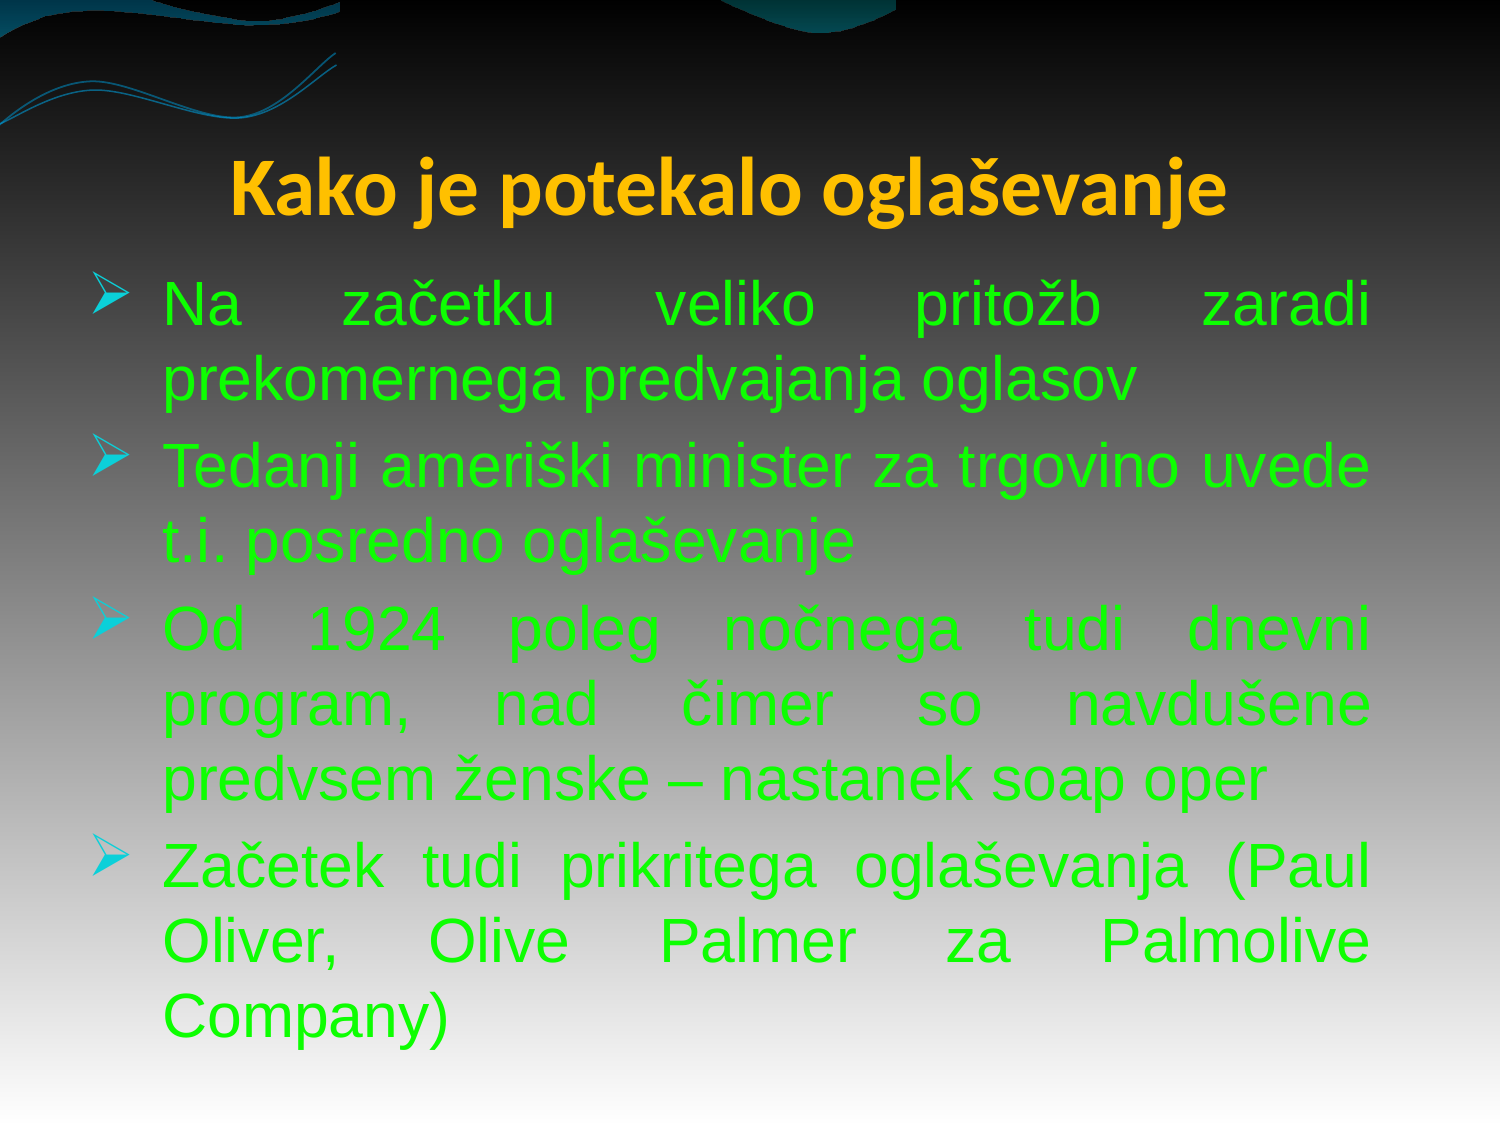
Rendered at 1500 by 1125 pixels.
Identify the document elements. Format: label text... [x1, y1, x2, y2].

subtitle Na začetku veliko pritožb zaradi prekomernega predvajanja oglasov Tedanji ameriški minister za trgovino uvede t.i. posredno oglaševanje Od 1924 poleg nočnega tudi dnevni program, nad čimer so navdušene predvsem ženske – nastanek soap oper Začetek tudi prikritega oglaševanja (Paul Oliver, Olive Palmer za Palmolive Company) [87, 255, 1376, 1071]
title Kako je potekalo oglaševanje [87, 54, 1376, 232]
